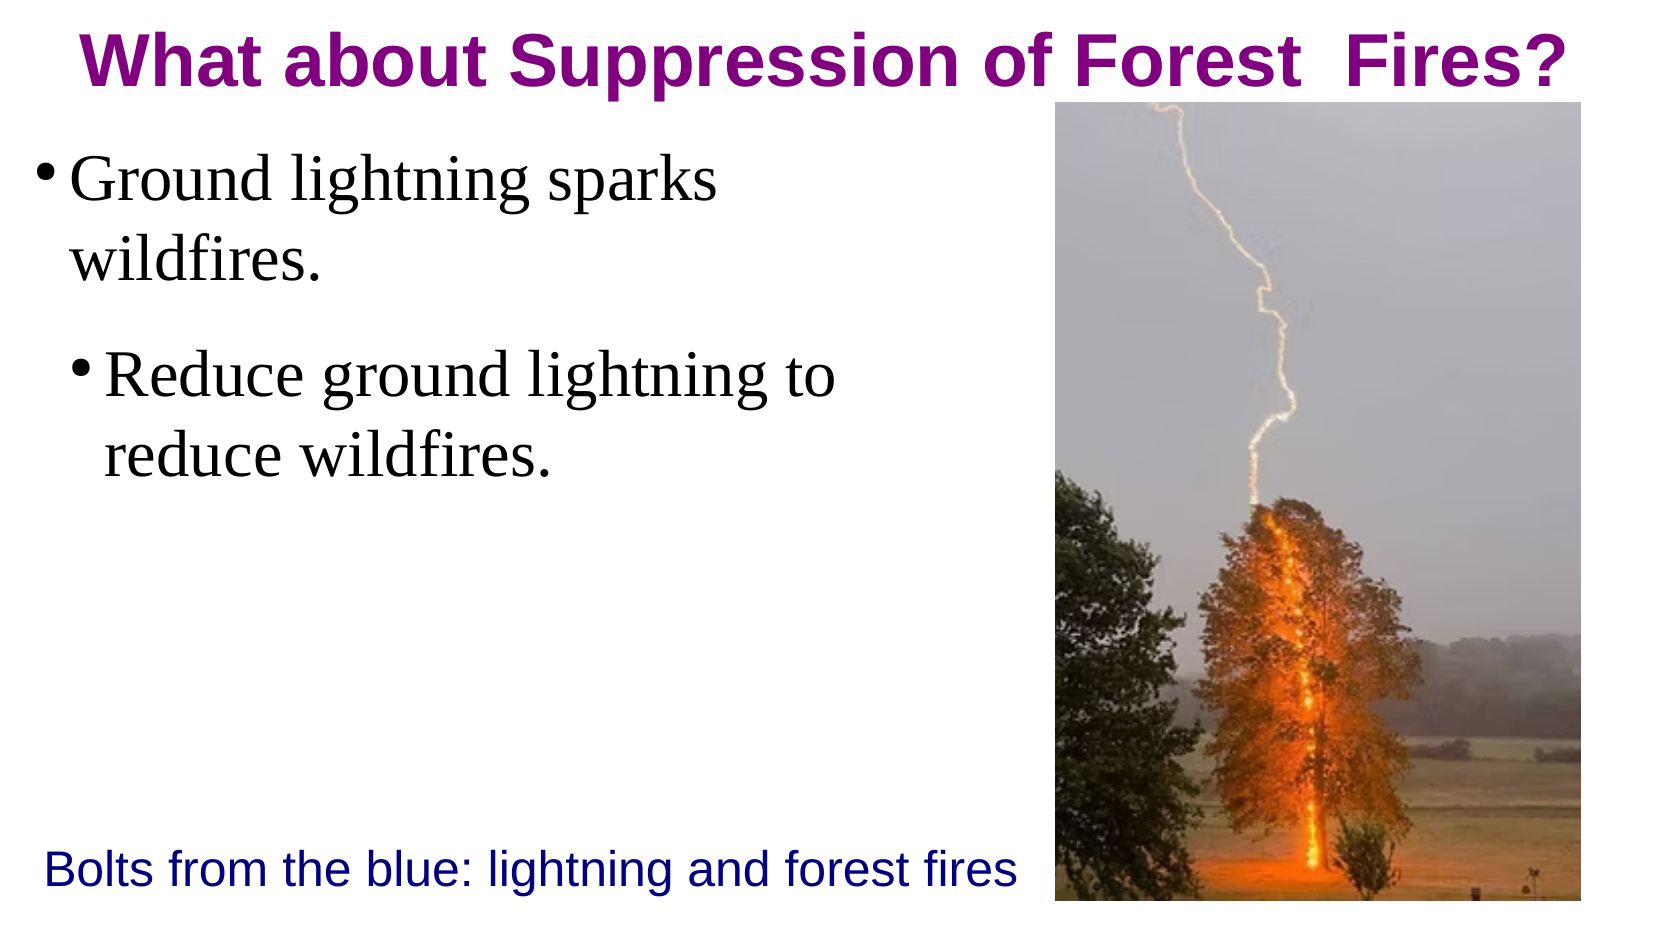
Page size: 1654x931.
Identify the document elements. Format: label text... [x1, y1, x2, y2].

text_box Ground lightning sparks wildfires. Reduce ground lightning to reduce wildfires. [4, 126, 869, 497]
picture [1055, 102, 1581, 901]
title What about Suppression of Forest Fires? [0, 5, 1654, 107]
text_box Bolts from the blue: lightning and forest fires [6, 834, 1057, 913]
